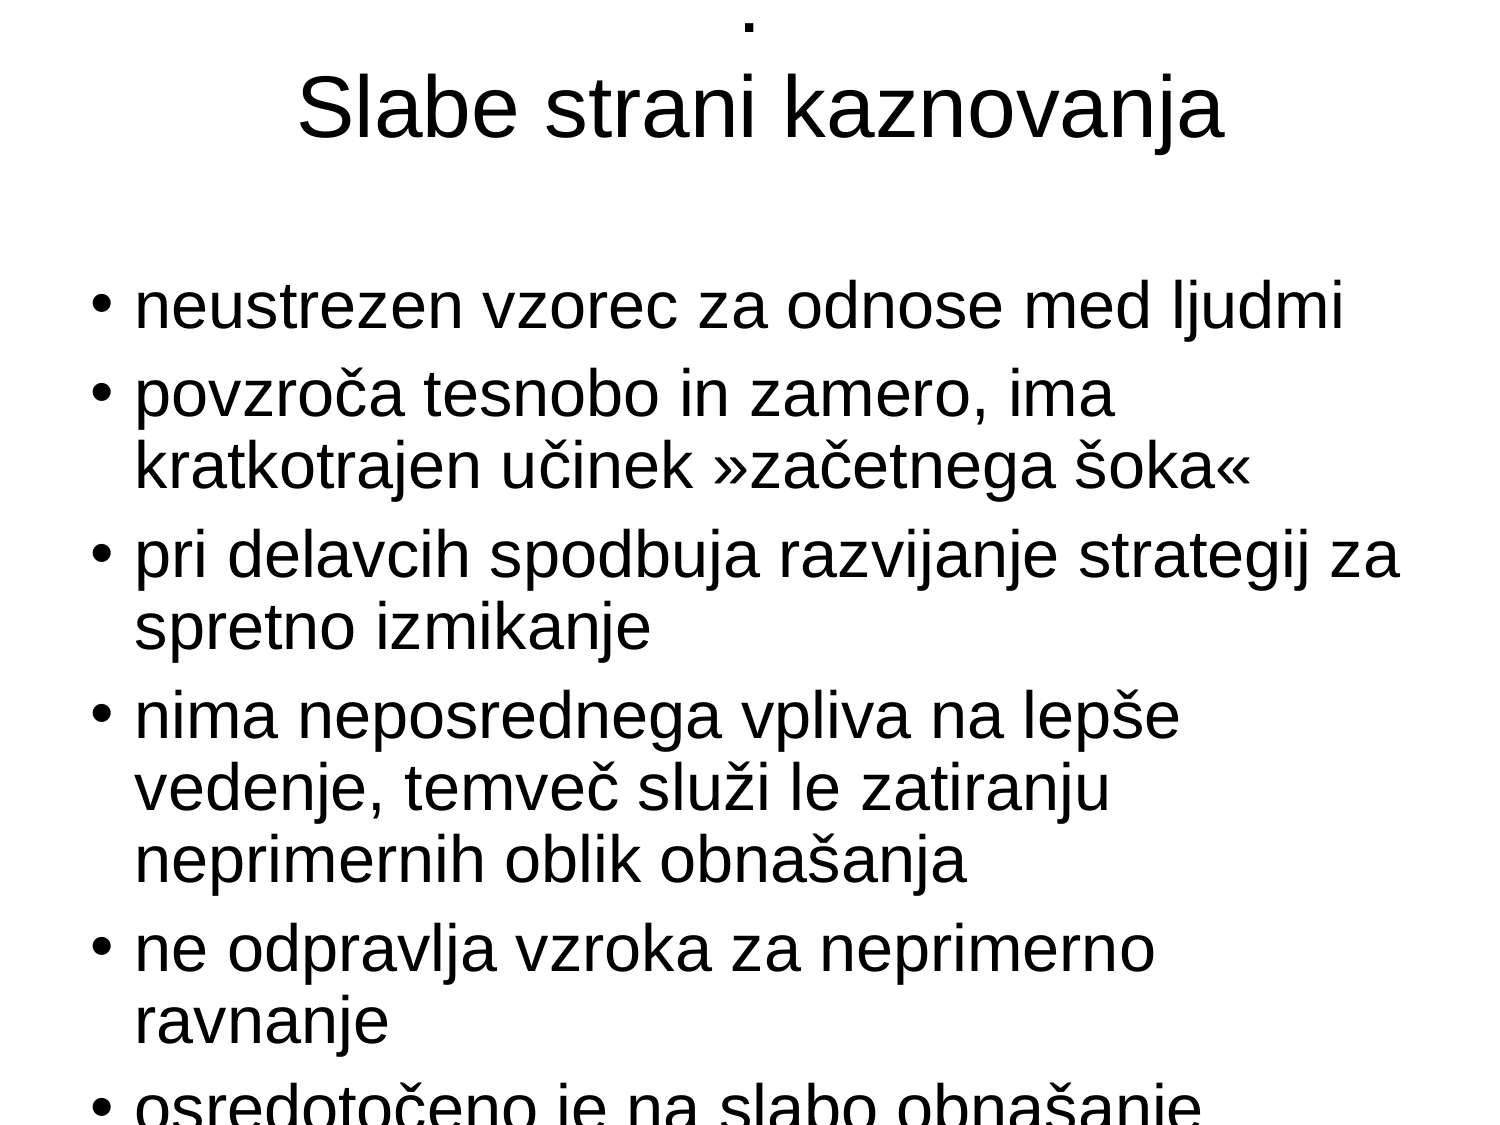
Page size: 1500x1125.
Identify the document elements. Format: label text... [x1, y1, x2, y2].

list neustrezen vzorec za odnose med ljudmi povzroča tesnobo in zamero, ima kratkotrajen učinek »začetnega šoka« pri delavcih spodbuja razvijanje strategij za spretno izmikanje nima neposrednega vpliva na lepše vedenje, temveč služi le zatiranju neprimernih oblik obnašanja ne odpravlja vzroka za neprimerno ravnanje osredotočeno je na slabo obnašanje [74, 262, 1421, 1125]
title : Slabe strani kaznovanja [49, 0, 1450, 162]
